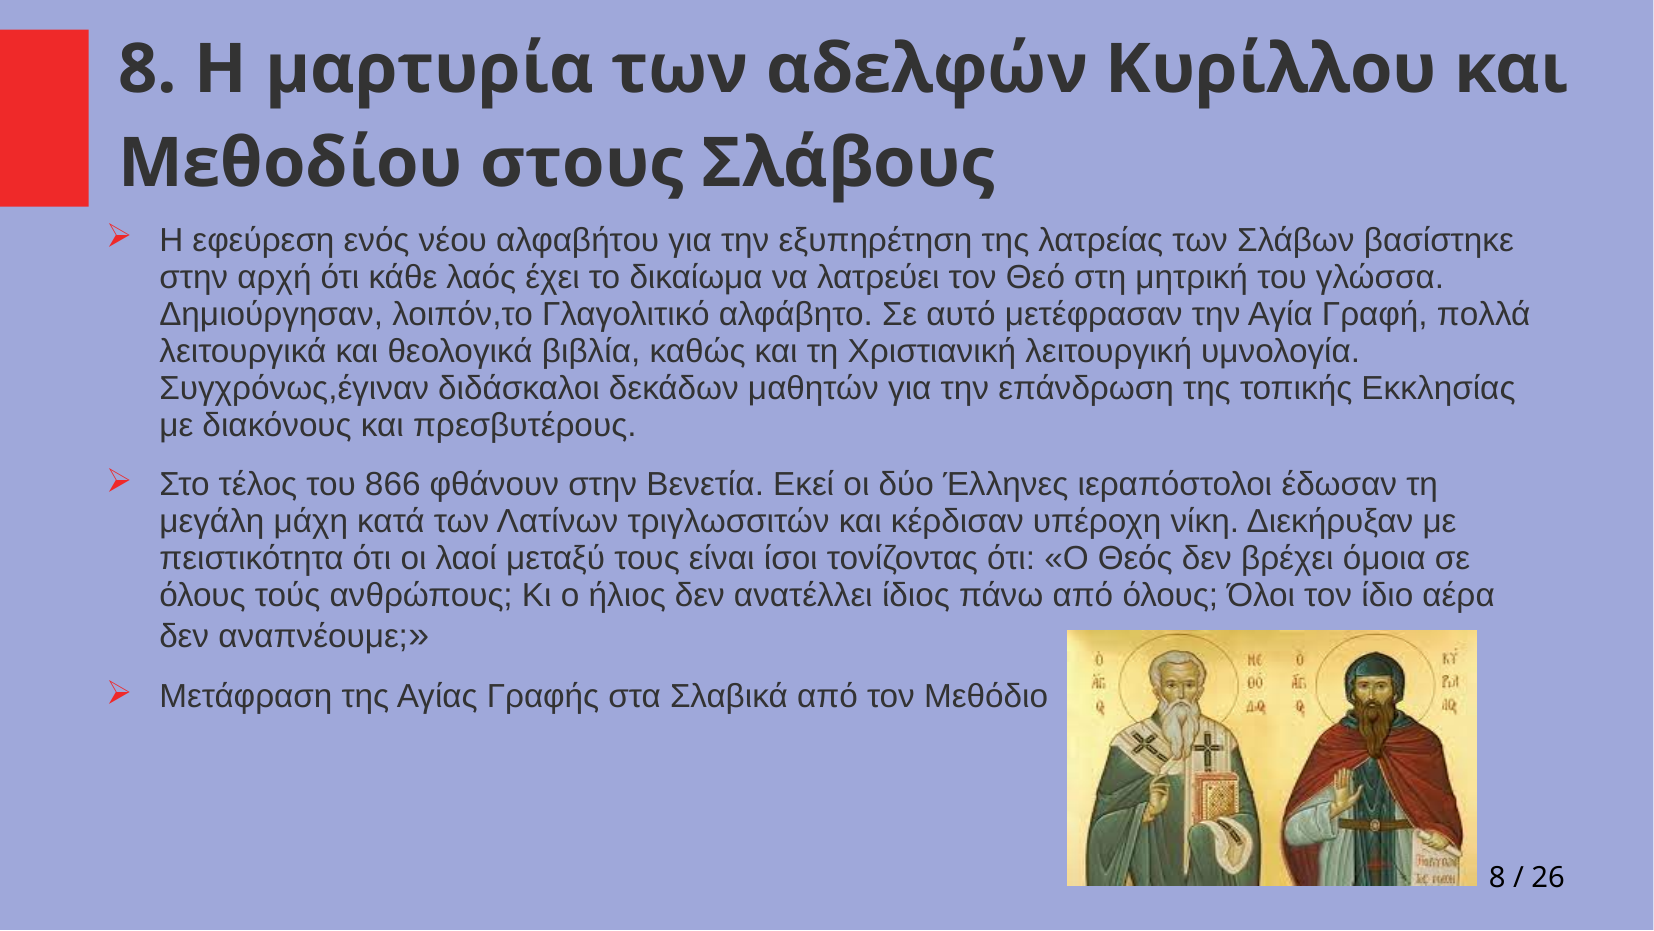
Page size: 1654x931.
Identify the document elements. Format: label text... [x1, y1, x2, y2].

title 8. Η μαρτυρία των αδελφών Κυρίλλου και Μεθοδίου στους Σλάβους [118, 15, 1595, 210]
picture [1067, 630, 1477, 886]
list Η εφεύρεση ενός νέου αλφαβήτου για την εξυπηρέτηση της λατρείας των Σλάβων βασίστηκε στην αρχή ότι κάθε λαός έχει το δικαίωμα να λατρεύει τον Θεό στη μητρική του γλώσσα. Δημιούργησαν, λοιπόν,το Γλαγολιτικό αλφάβητο. Σε αυτό μετέφρασαν την Αγία Γραφή, πoλλά λειτουργικά και θεολογικά βιβλία, καθώς και τη Χριστιανική λειτουργική υμνολογία. Συγχρόνως,έγιναν διδάσκαλοι δεκάδων μαθητών για την επάνδρωση της τοπικής Εκκλησίας με διακόνους και πρεσβυτέρους. Στο τέλος του 866 φθάνουν στην Βενετία. Εκεί οι δύο Έλληνες ιεραπόστολοι έδωσαν τη μεγάλη μάχη κατά των Λατίνων τριγλωσσιτών και κέρδισαν υπέροχη νίκη. Διεκήρυξαν με πειστικότητα ότι οι λαοί μεταξύ τους είναι ίσοι τονίζοντας ότι: «Ο Θεός δεν βρέχει όμοια σε όλους τούς ανθρώπους; Κι ο ήλιος δεν ανατέλλει ίδιος πάνω από όλους; Όλοι τον ίδιο αέρα δεν αναπνέουμε;» Μετάφραση της Αγίας Γραφής στα Σλαβικά από τον Μεθόδιο [88, 221, 1536, 931]
